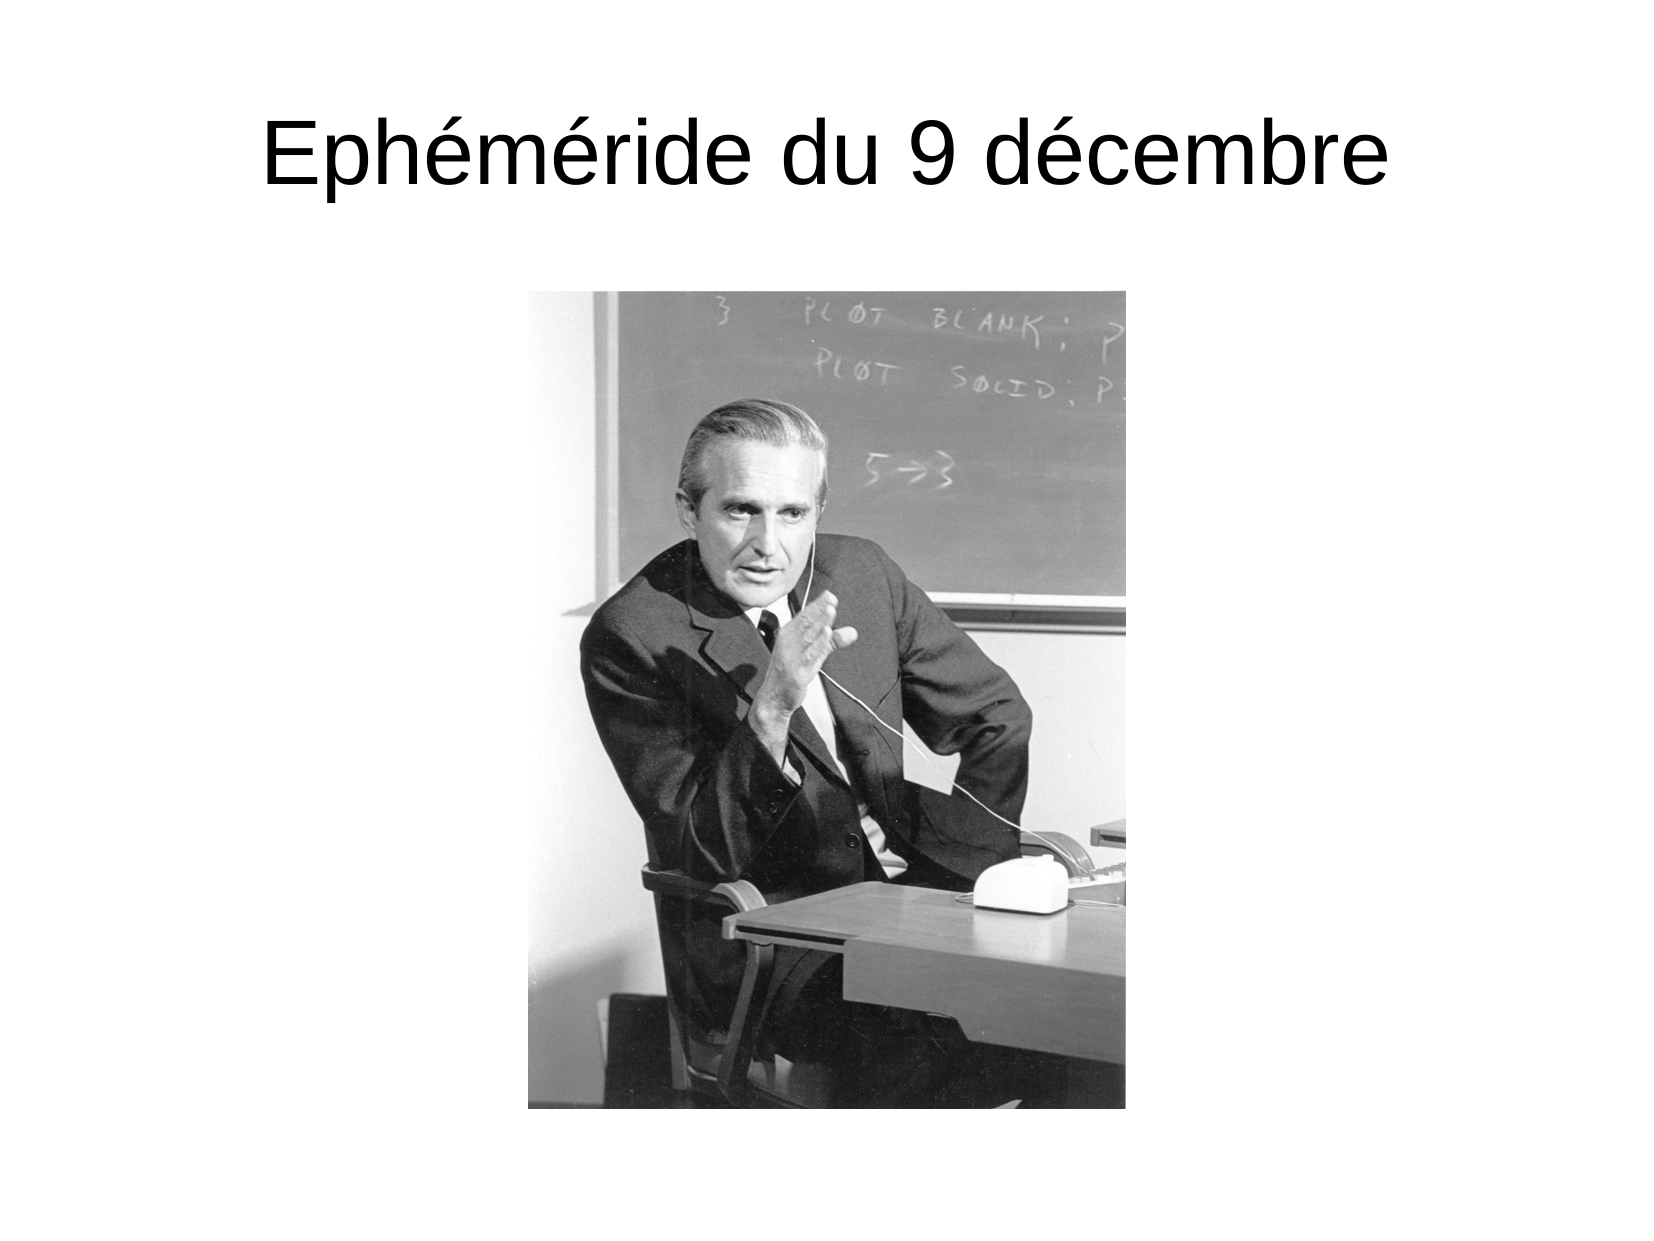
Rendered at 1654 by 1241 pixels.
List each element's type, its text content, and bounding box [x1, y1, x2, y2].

title Ephéméride du 9 décembre [82, 49, 1571, 257]
picture [528, 290, 1126, 1109]
